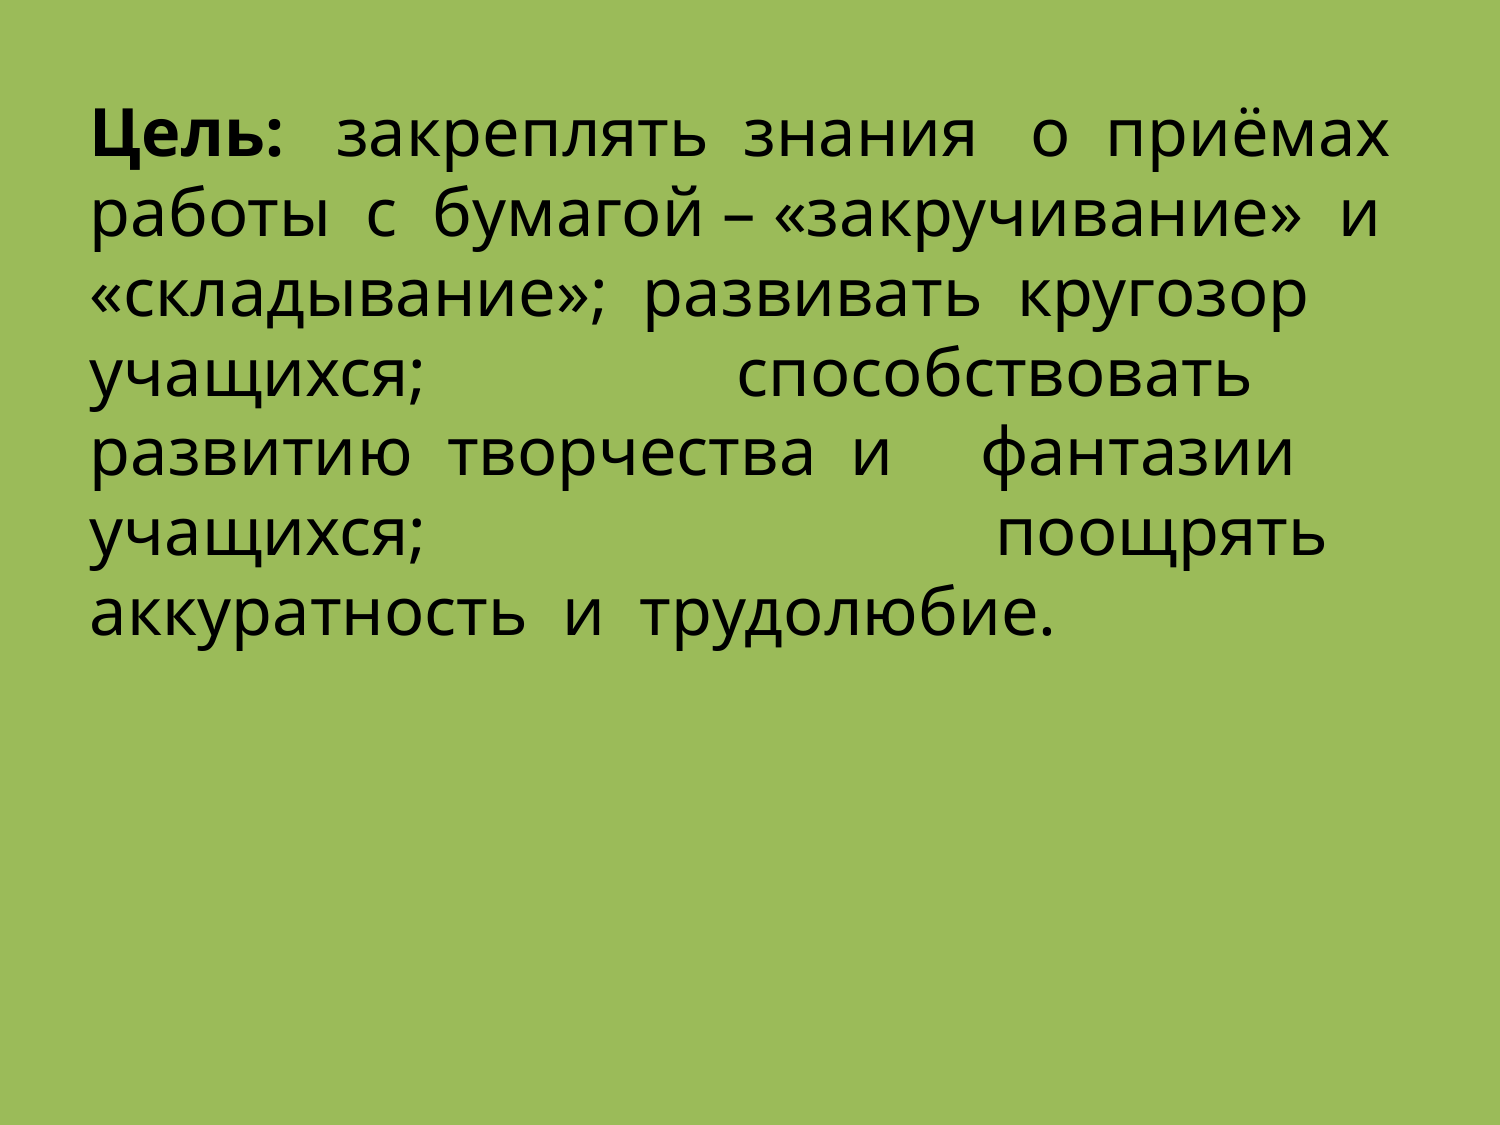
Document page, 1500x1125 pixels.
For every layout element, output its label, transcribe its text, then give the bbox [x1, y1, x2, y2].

list Цель: закреплять знания о приёмах работы с бумагой – «закручивание» и «складывание»; развивать кругозор учащихся; способствовать развитию творчества и фантазии учащихся; поощрять аккуратность и трудолюбие. [75, 82, 1425, 1005]
